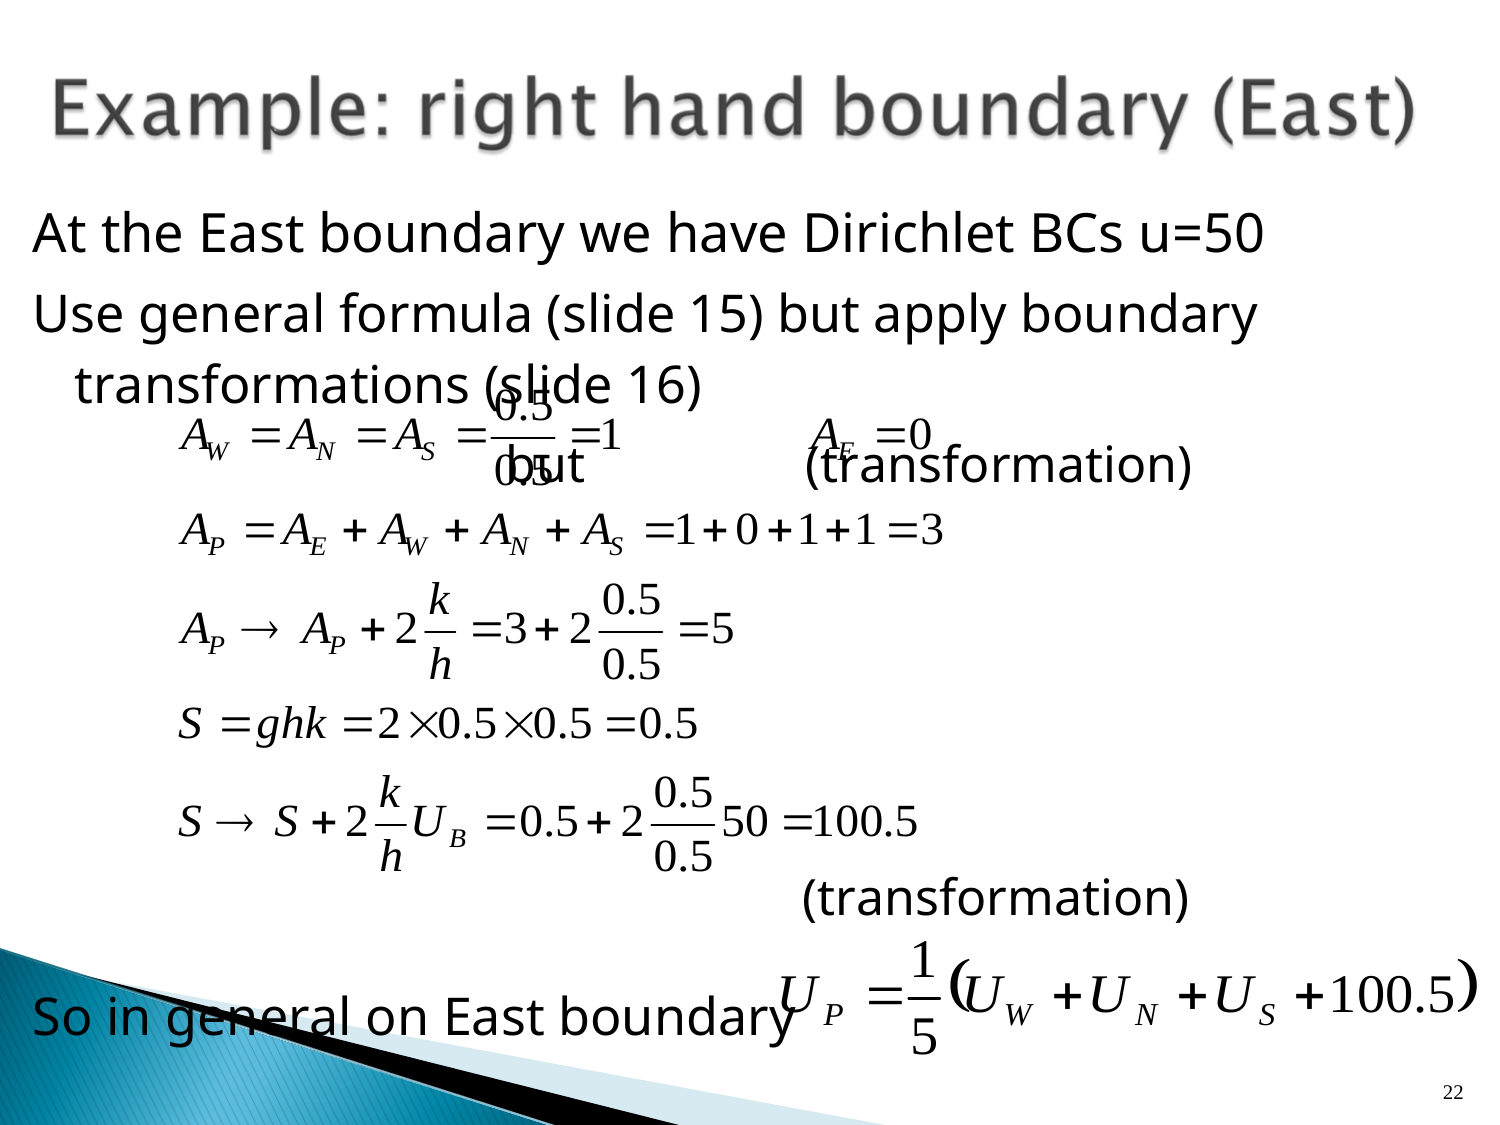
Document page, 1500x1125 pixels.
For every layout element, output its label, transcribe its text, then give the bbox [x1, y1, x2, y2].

chart [773, 925, 1481, 1067]
text_box [0, 43, 1469, 189]
list At the East boundary we have Dirichlet BCs u=50 Use general formula (slide 15) but apply boundary transformations (slide 16) but (transformation) (transformation) So in general on East boundary [0, 189, 1426, 1125]
text_box <number> [1418, 1067, 1479, 1112]
chart [170, 375, 950, 881]
